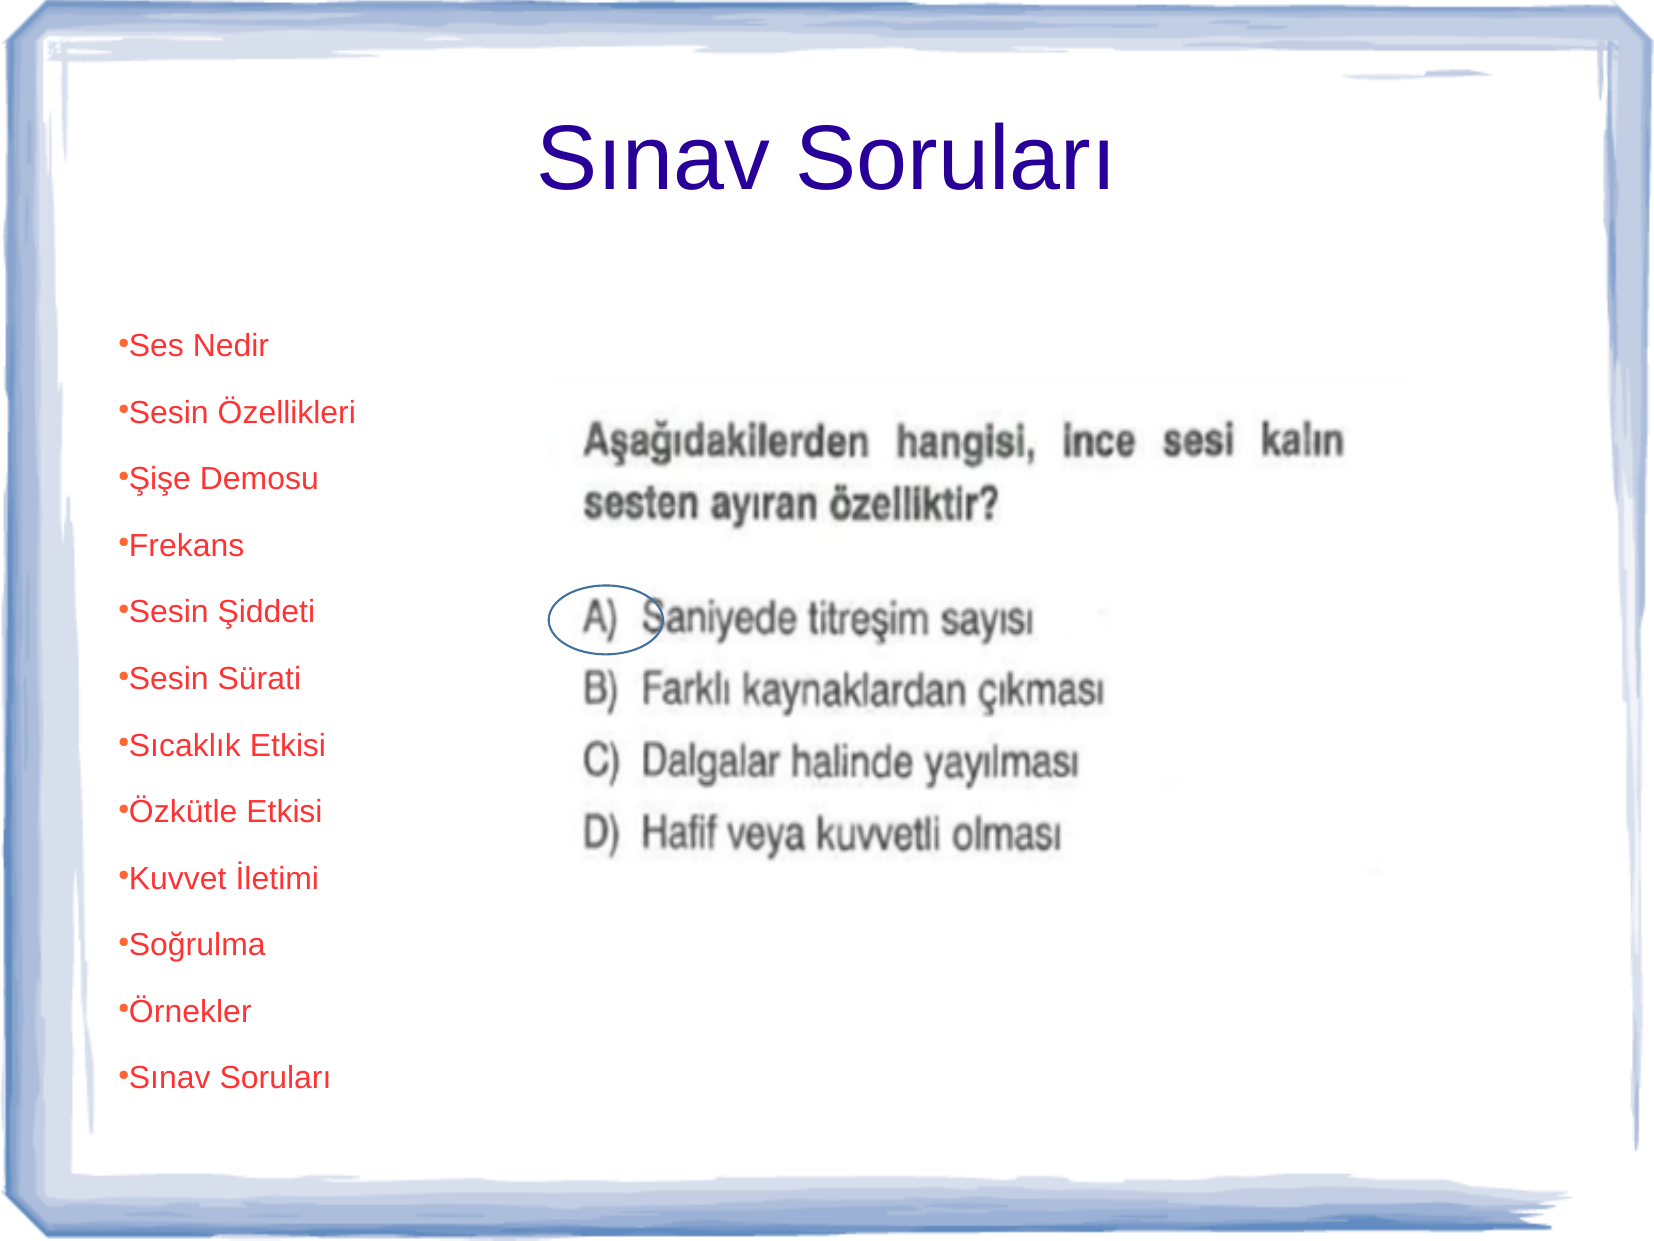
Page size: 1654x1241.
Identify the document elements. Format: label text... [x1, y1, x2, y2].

title Sınav Soruları [82, 49, 1571, 257]
picture [550, 587, 661, 653]
picture [548, 380, 1410, 874]
list Ses Nedir Sesin Özellikleri Şişe Demosu Frekans Sesin Şiddeti Sesin Sürati Sıcaklık Etkisi Özkütle Etkisi Kuvvet İletimi Soğrulma Örnekler Sınav Soruları [118, 324, 438, 1097]
